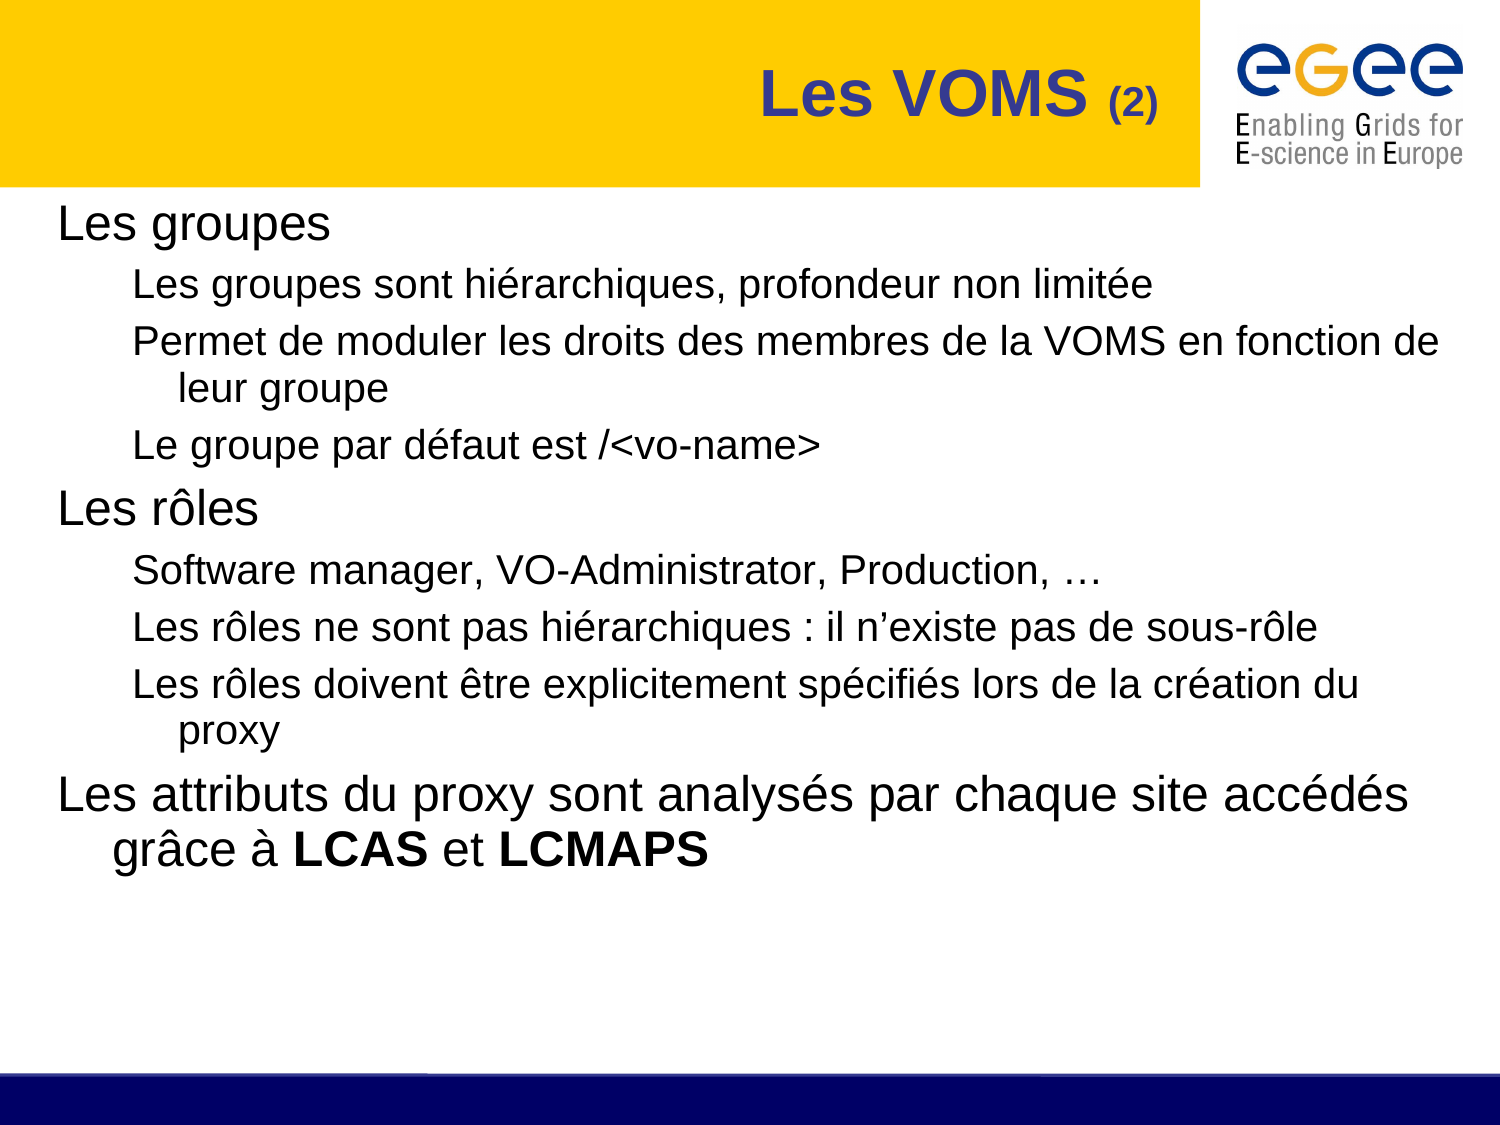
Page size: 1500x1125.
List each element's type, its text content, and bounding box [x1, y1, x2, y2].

picture [1237, 24, 1463, 169]
title Les VOMS (2) [12, 35, 1174, 152]
list Les groupes Les groupes sont hiérarchiques, profondeur non limitée Permet de moduler les droits des membres de la VOMS en fonction de leur groupe Le groupe par défaut est /<vo-name> Les rôles Software manager, VO-Administrator, Production, … Les rôles ne sont pas hiérarchiques : il n’existe pas de sous-rôle Les rôles doivent être explicitement spécifiés lors de la création du proxy Les attributs du proxy sont analysés par chaque site accédés grâce à LCAS et LCMAPS [42, 187, 1463, 1125]
